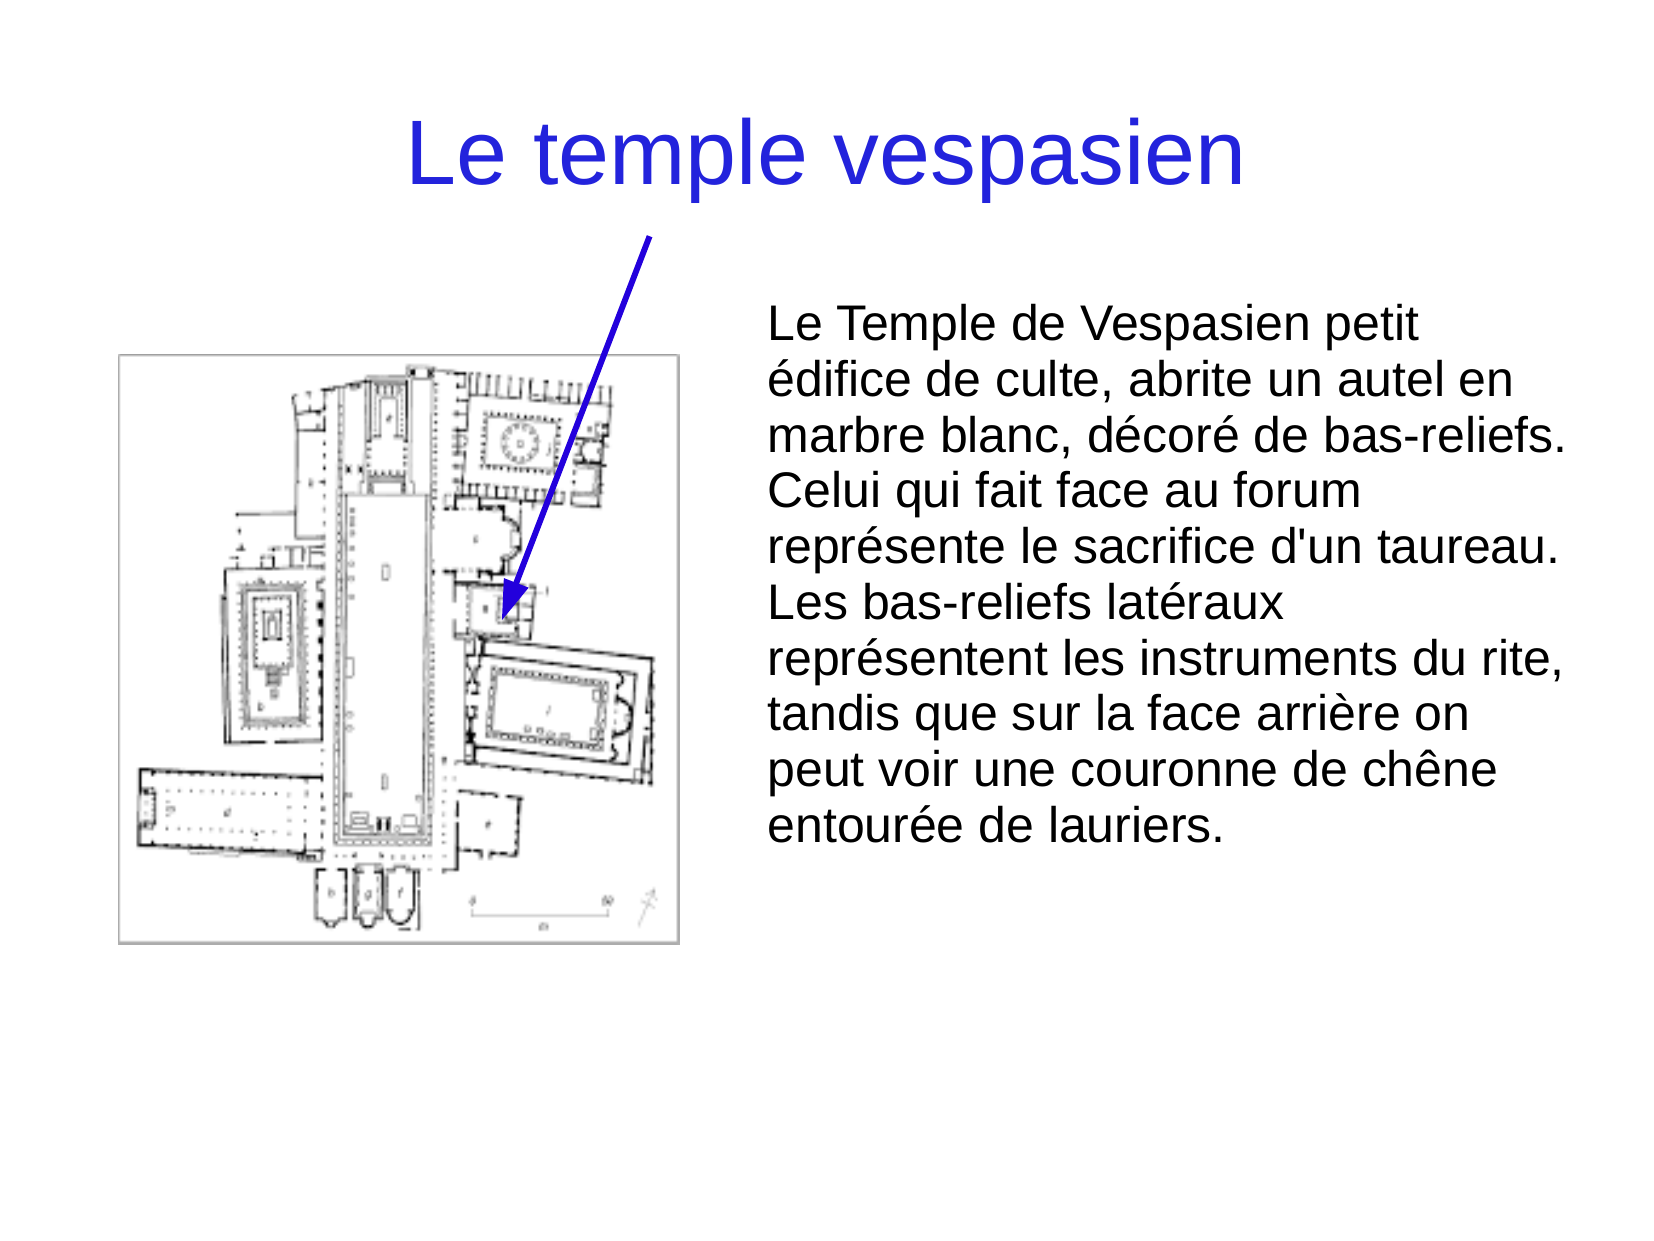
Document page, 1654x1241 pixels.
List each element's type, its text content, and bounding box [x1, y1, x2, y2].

picture [118, 354, 680, 945]
title Le temple vespasien [82, 49, 1571, 257]
list Le Temple de Vespasien petit édifice de culte, abrite un autel en marbre blanc, décoré de bas-reliefs. Celui qui fait face au forum représente le sacrifice d'un taureau. Les bas-reliefs latéraux représentent les instruments du rite, tandis que sur la face arrière on peut voir une couronne de chêne entourée de lauriers. [767, 295, 1577, 1114]
